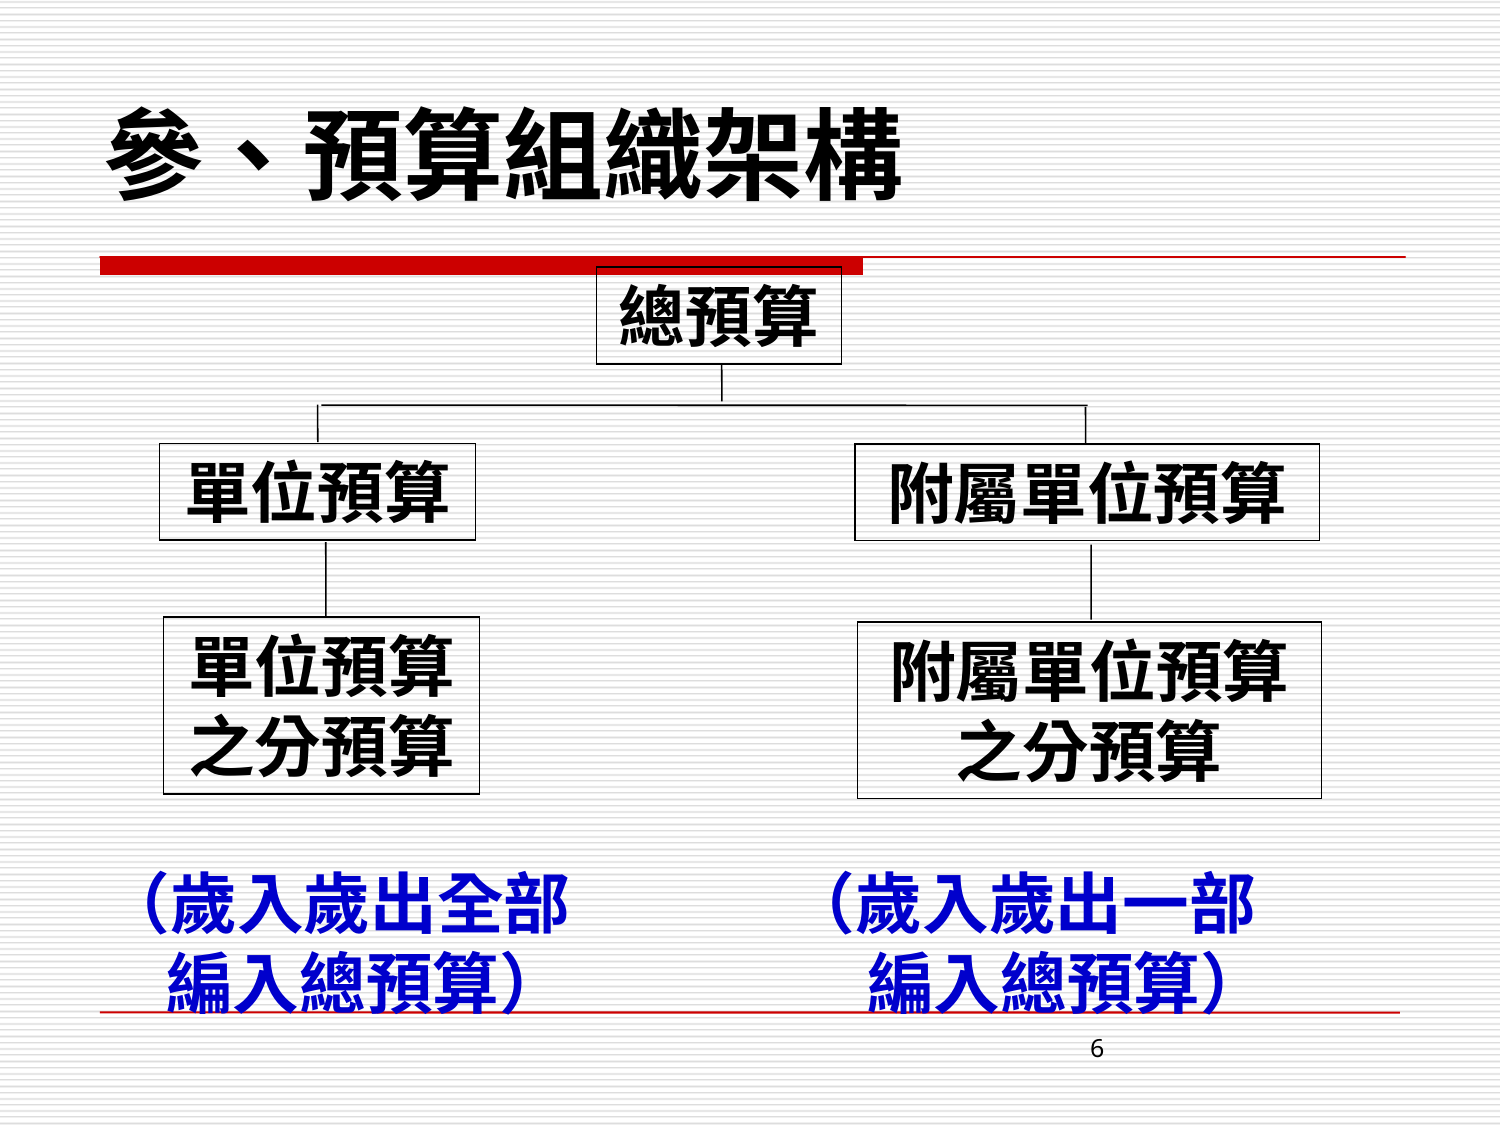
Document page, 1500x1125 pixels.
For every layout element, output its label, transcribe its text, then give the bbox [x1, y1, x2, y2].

text_box 單位預算 [159, 443, 476, 541]
text_box 總預算 [596, 267, 842, 364]
title 參、預算組織架構 [88, 66, 1402, 221]
text_box 附屬單位預算 [855, 444, 1320, 541]
text_box （歲入歲出一部編入總預算） [773, 854, 1331, 1030]
text_box 附屬單位預算之分預算 [857, 622, 1322, 799]
text_box [1074, 1024, 1400, 1103]
text_box （歲入歲出全部編入總預算） [88, 854, 592, 1030]
text_box 單位預算之分預算 [163, 617, 480, 794]
